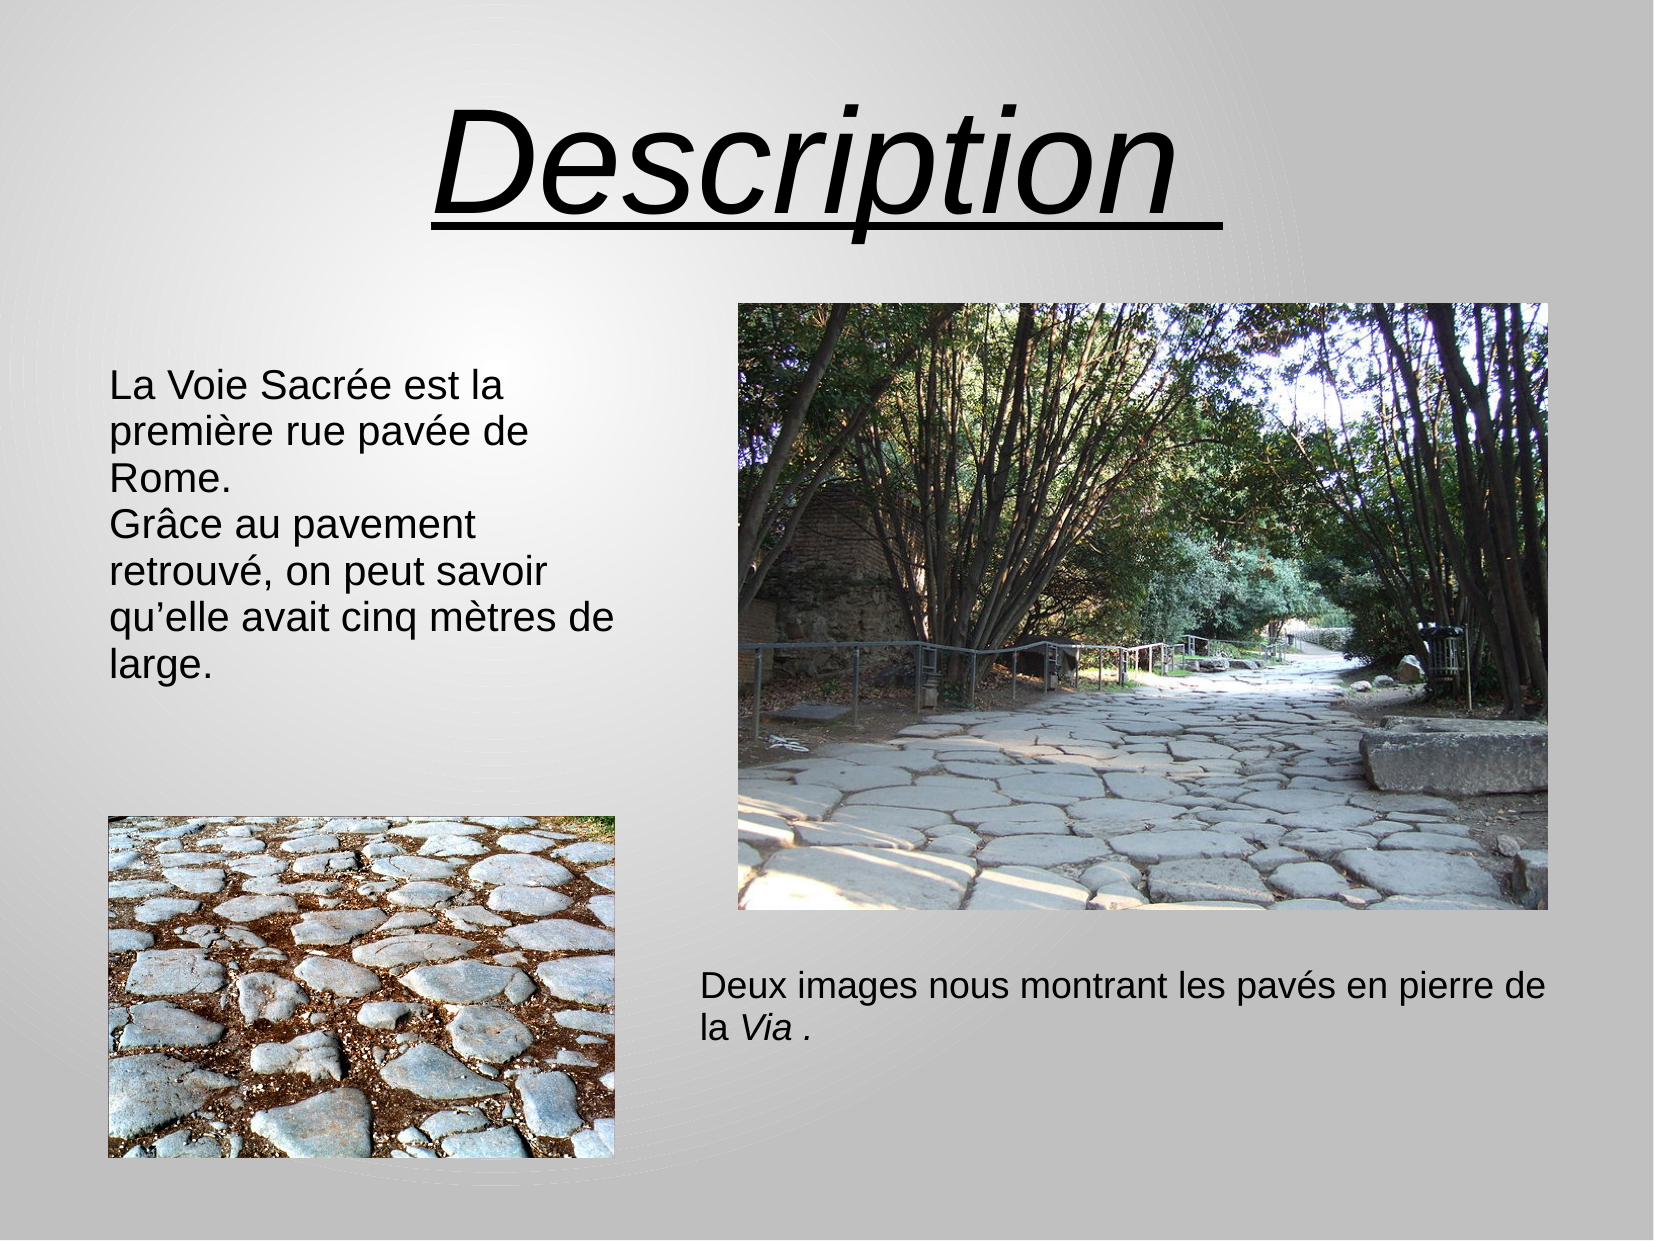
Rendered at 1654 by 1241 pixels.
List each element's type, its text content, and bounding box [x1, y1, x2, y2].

text_box Deux images nous montrant les pavés en pierre de la Via . [685, 956, 1595, 1056]
text_box Description [0, 70, 1654, 254]
text_box La Voie Sacrée est la première rue pavée de Rome. Grâce au pavement retrouvé, on peut savoir qu’elle avait cinq mètres de large. [94, 354, 650, 745]
picture [108, 816, 615, 1158]
picture [738, 303, 1548, 910]
